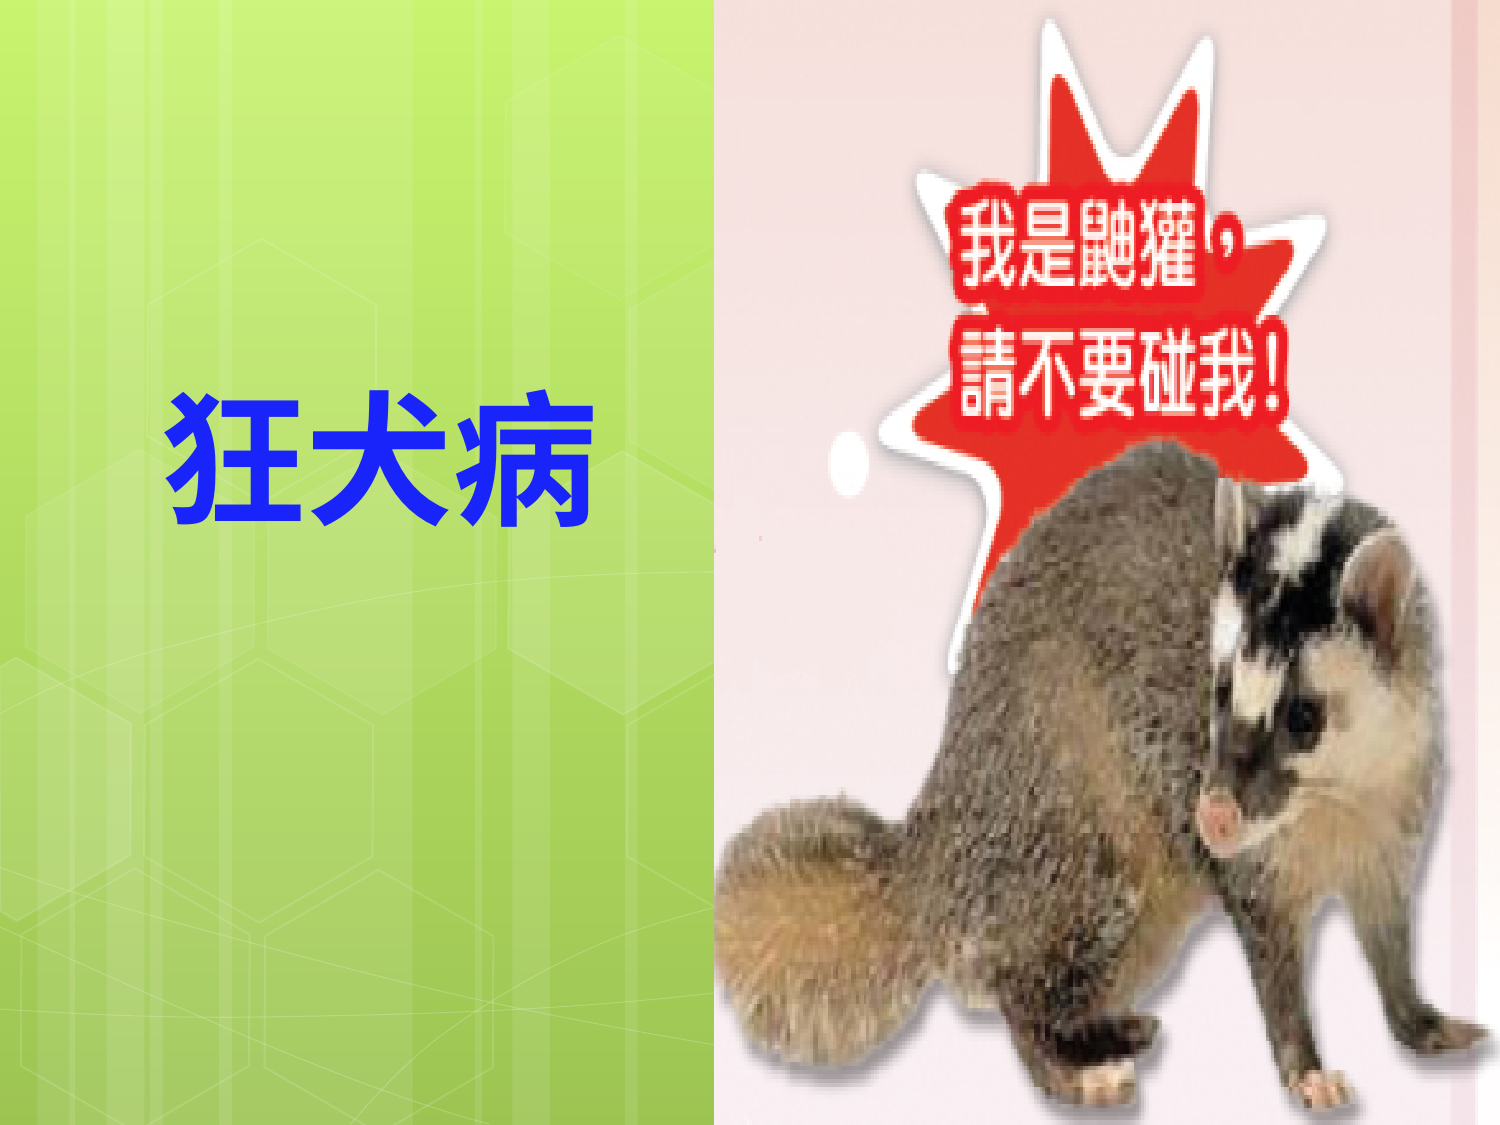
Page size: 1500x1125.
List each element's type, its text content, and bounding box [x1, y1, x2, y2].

title 狂犬病 [53, 208, 703, 551]
picture [714, 0, 1500, 1125]
